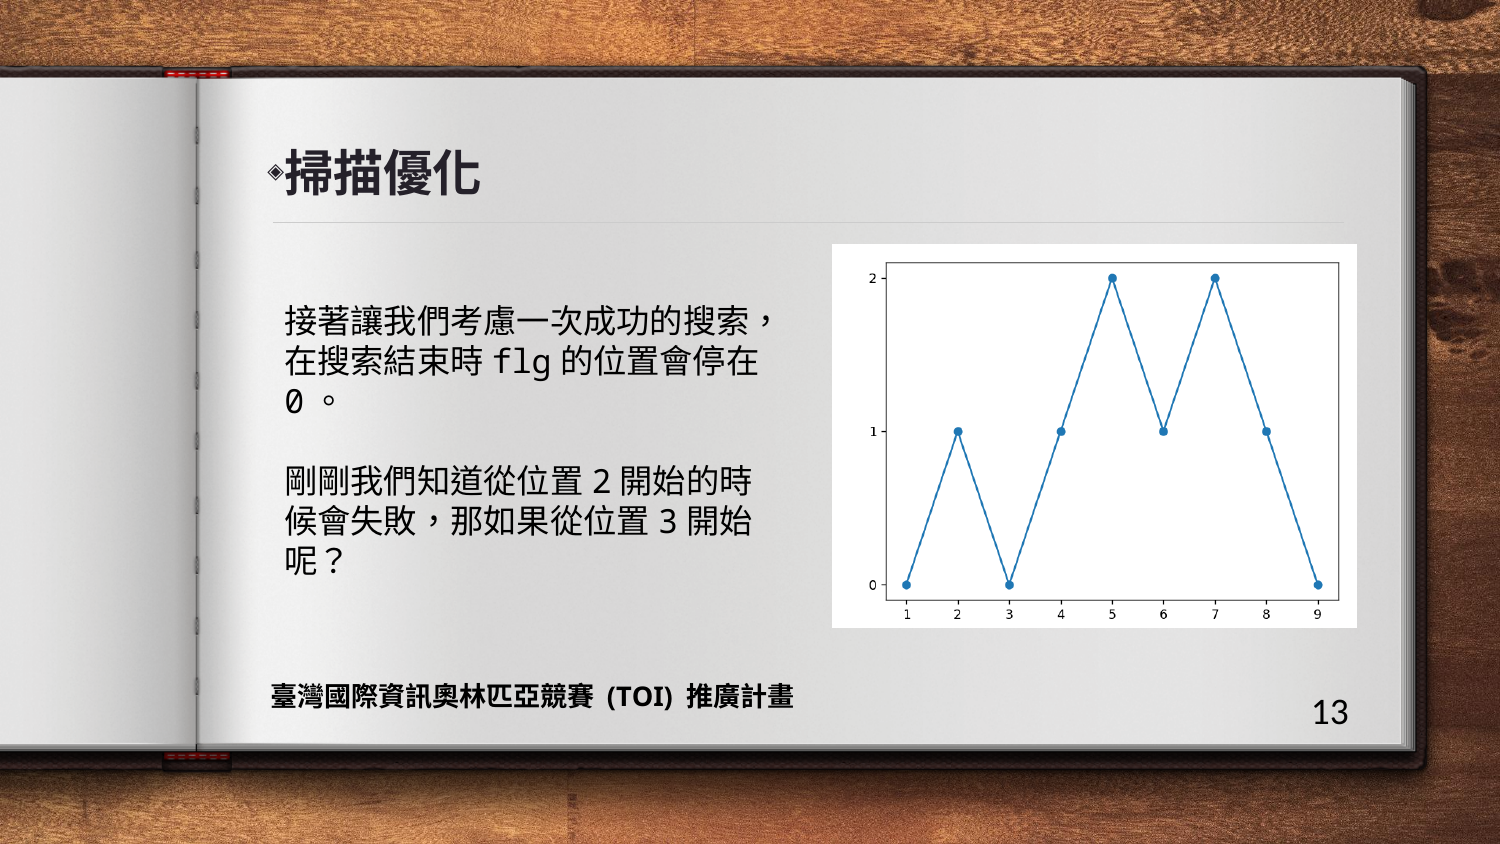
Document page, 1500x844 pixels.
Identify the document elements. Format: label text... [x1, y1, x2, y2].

text_box [1295, 672, 1386, 737]
text_box 接著讓我們考慮一次成功的搜索，在搜索結束時flg的位置會停在0。 剛剛我們知道從位置2開始的時候會失敗，那如果從位置3開始呢？ [269, 293, 797, 511]
list 掃描優化 [252, 126, 1194, 216]
picture [832, 244, 1357, 628]
